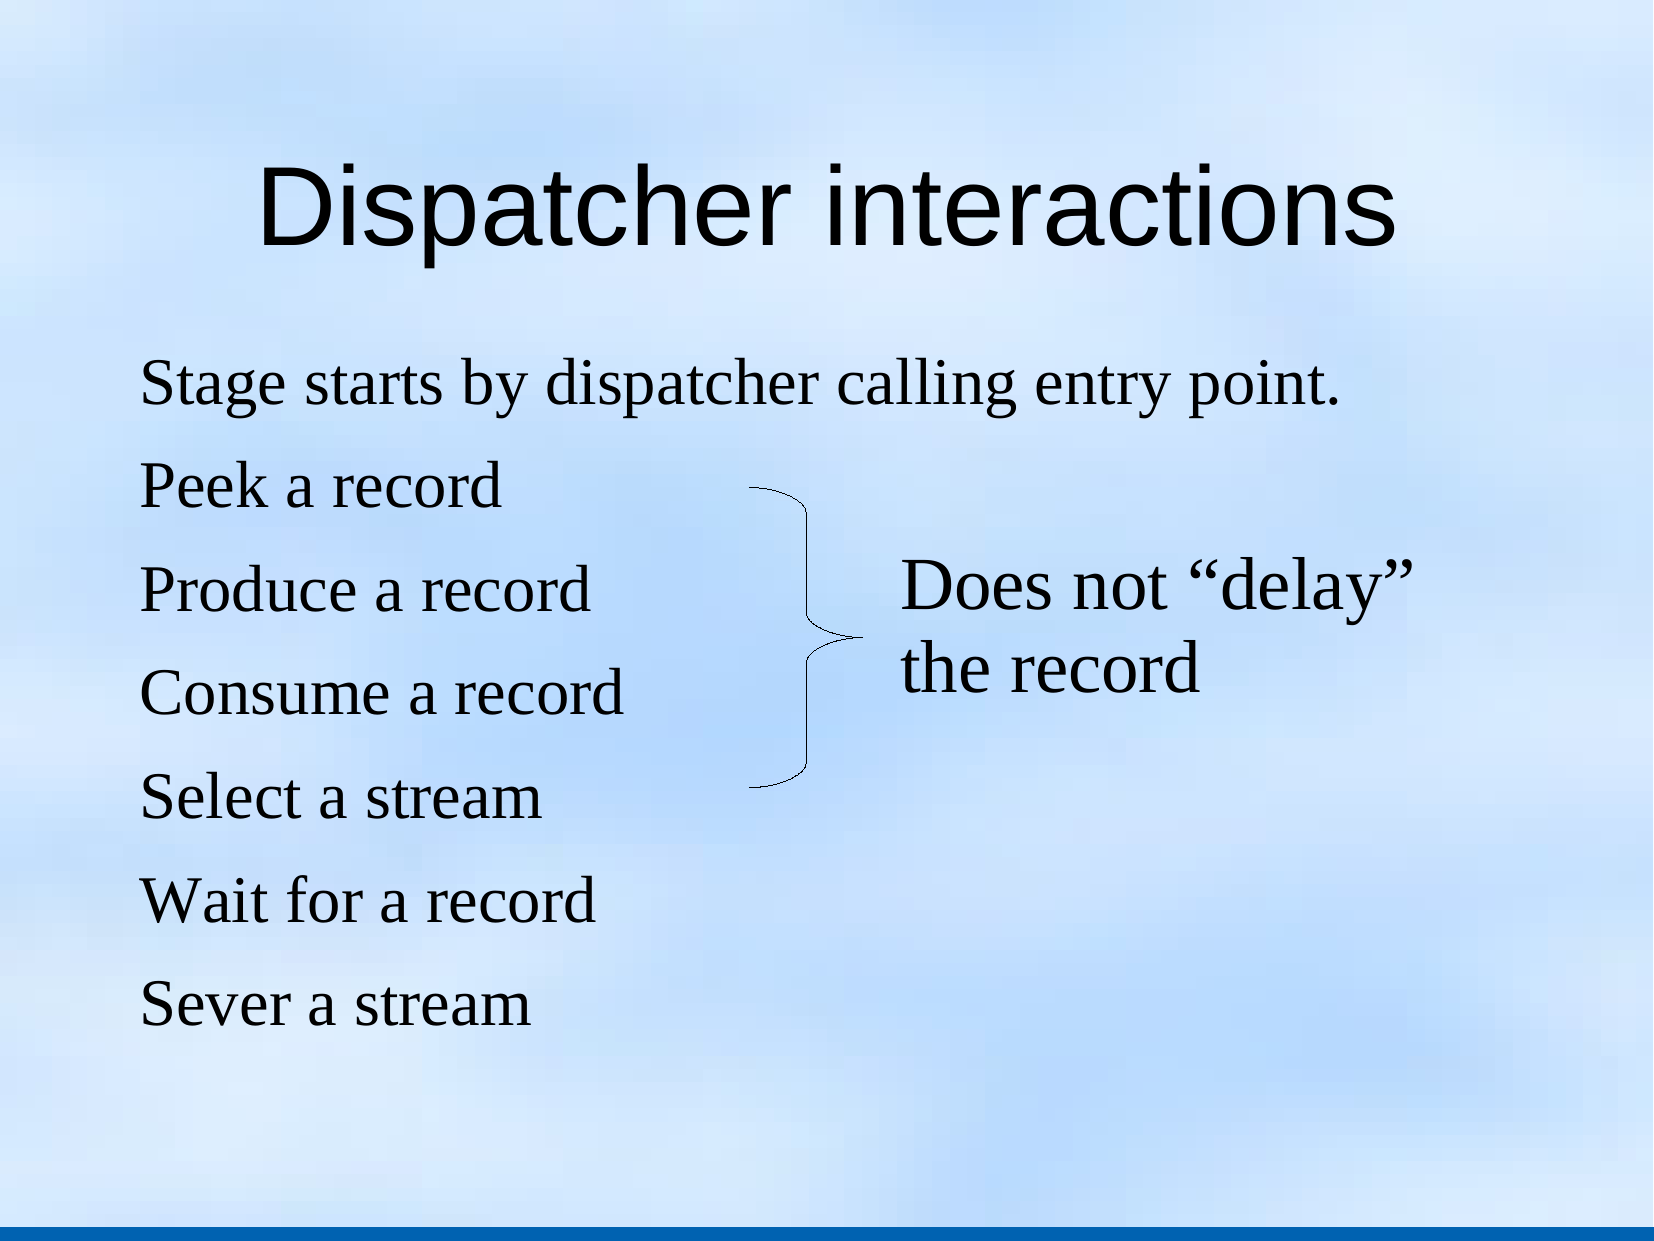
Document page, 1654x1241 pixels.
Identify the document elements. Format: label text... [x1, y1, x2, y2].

picture [0, 0, 1654, 1227]
text_box Does not “delay” the record [900, 542, 1501, 751]
list Stage starts by dispatcher calling entry point. Peek a record Produce a record Consume a record Select a stream Wait for a record Sever a stream [121, 344, 1533, 1170]
title Dispatcher interactions [121, 102, 1533, 311]
